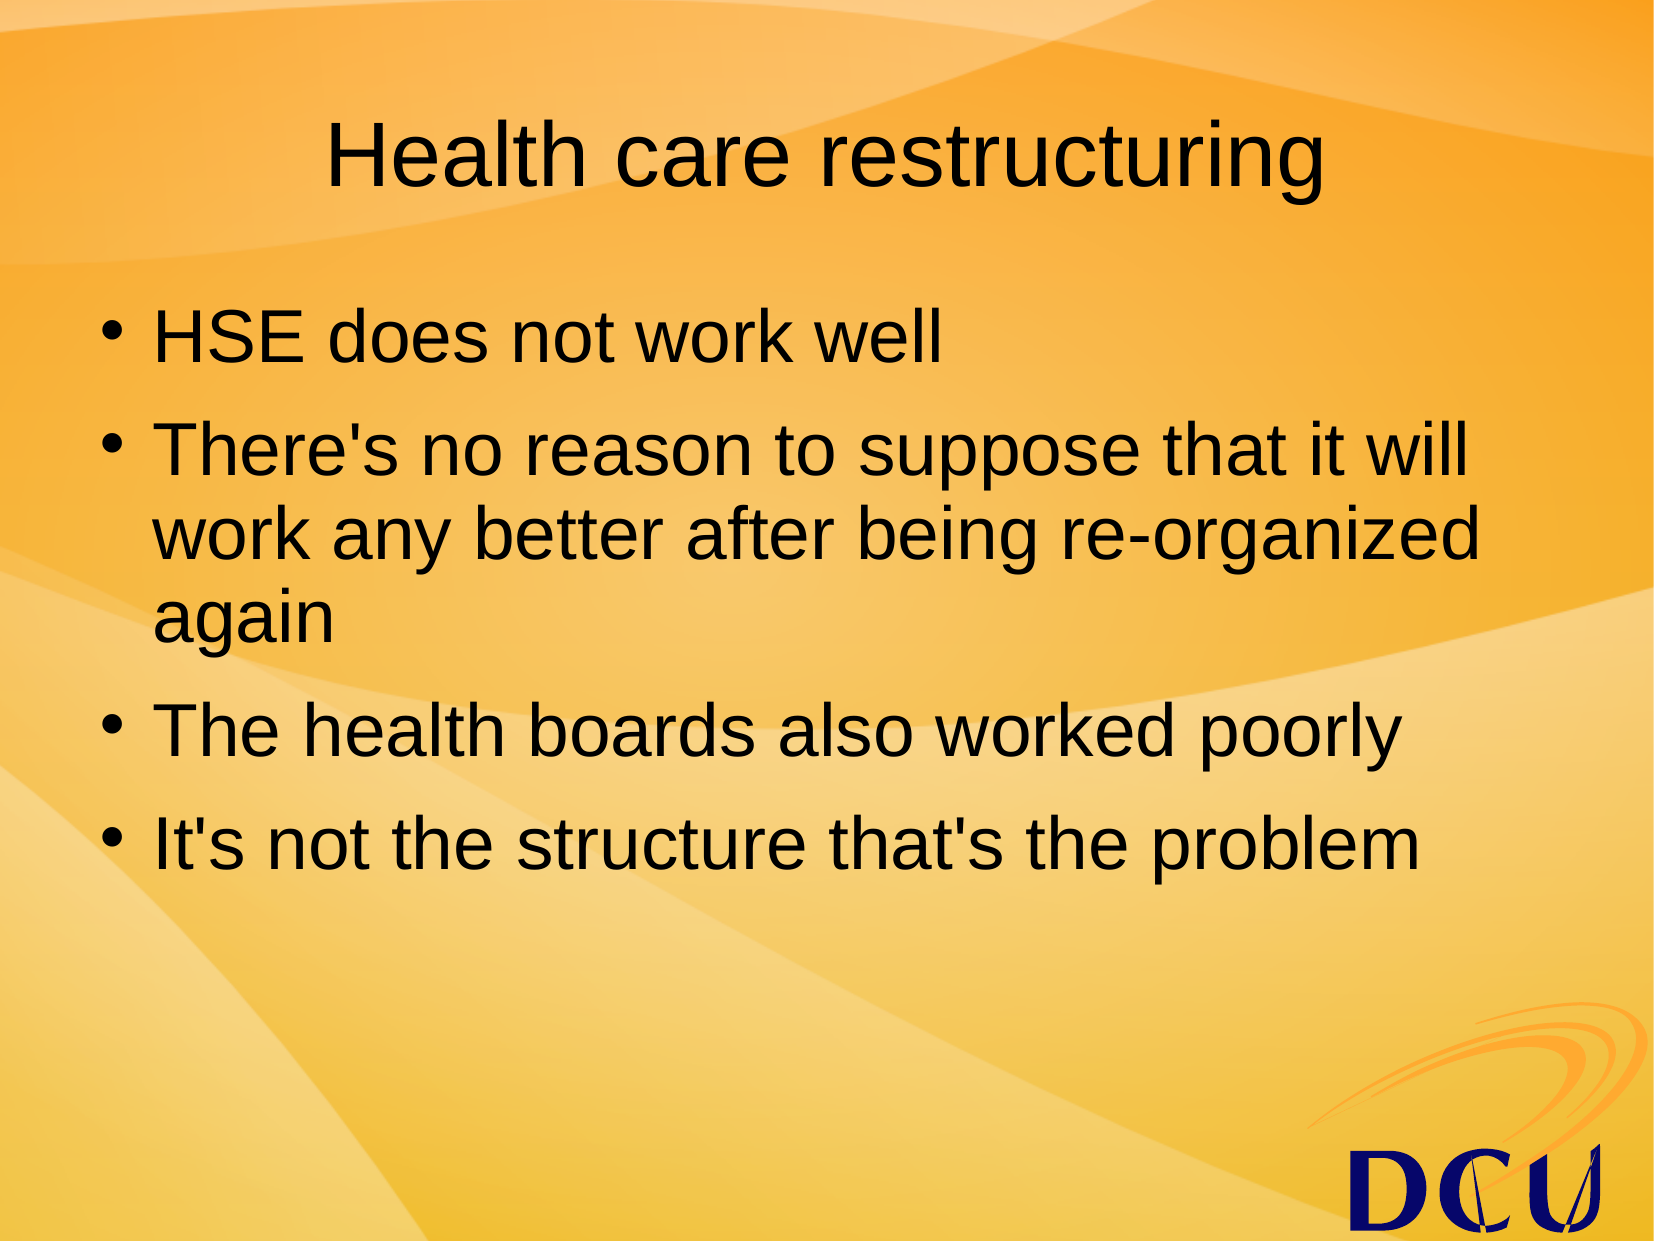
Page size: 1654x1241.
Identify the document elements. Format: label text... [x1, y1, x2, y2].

title Health care restructuring [82, 49, 1571, 257]
list HSE does not work well There's no reason to suppose that it will work any better after being re-organized again The health boards also worked poorly It's not the structure that's the problem [82, 290, 1571, 1094]
picture [0, 0, 1654, 1241]
